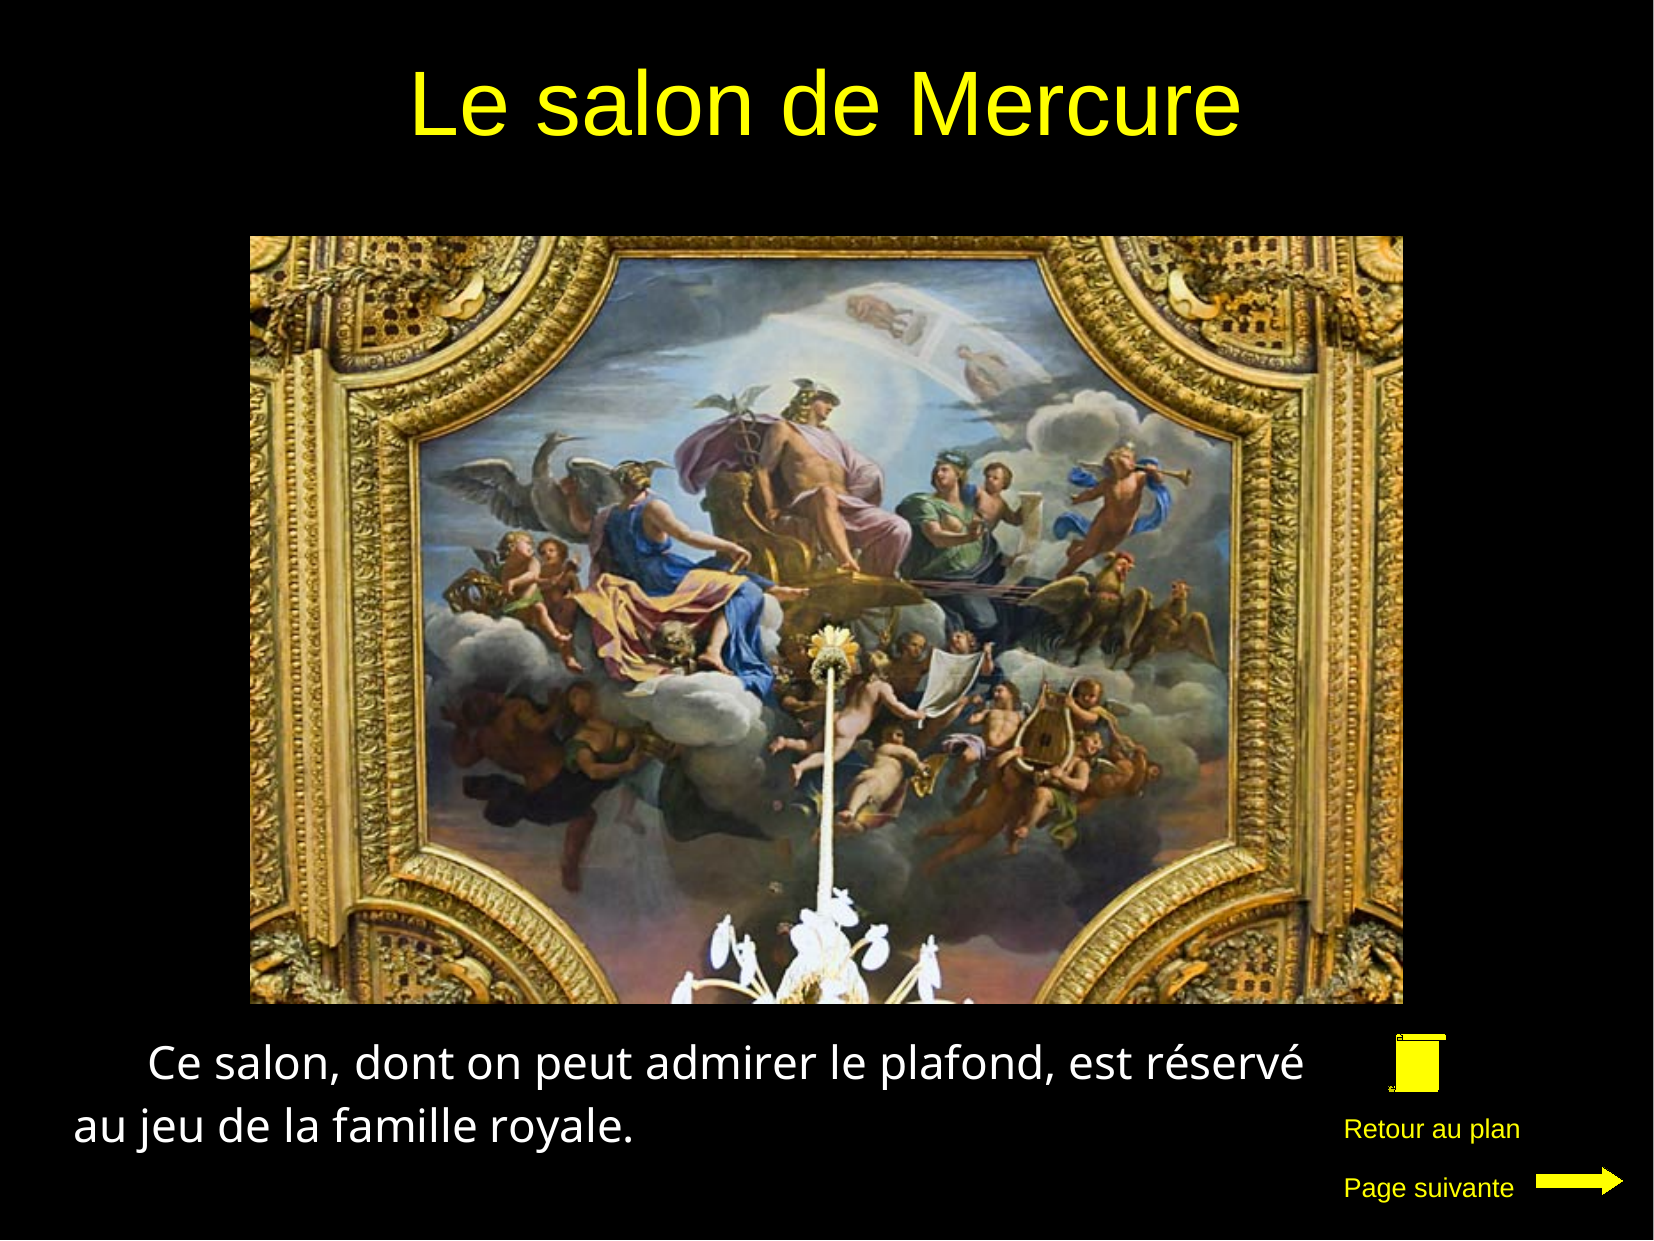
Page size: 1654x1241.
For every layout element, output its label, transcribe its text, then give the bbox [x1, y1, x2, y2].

text_box [1387, 1033, 1447, 1093]
picture [250, 236, 1403, 1004]
text_box Ce salon, dont on peut admirer le plafond, est réservé au jeu de la famille royale. [59, 1023, 1329, 1166]
title Le salon de Mercure [82, 0, 1571, 207]
text_box Page suivante [1328, 1165, 1536, 1211]
text_box Retour au plan [1328, 1106, 1625, 1152]
text_box [1536, 1165, 1625, 1196]
